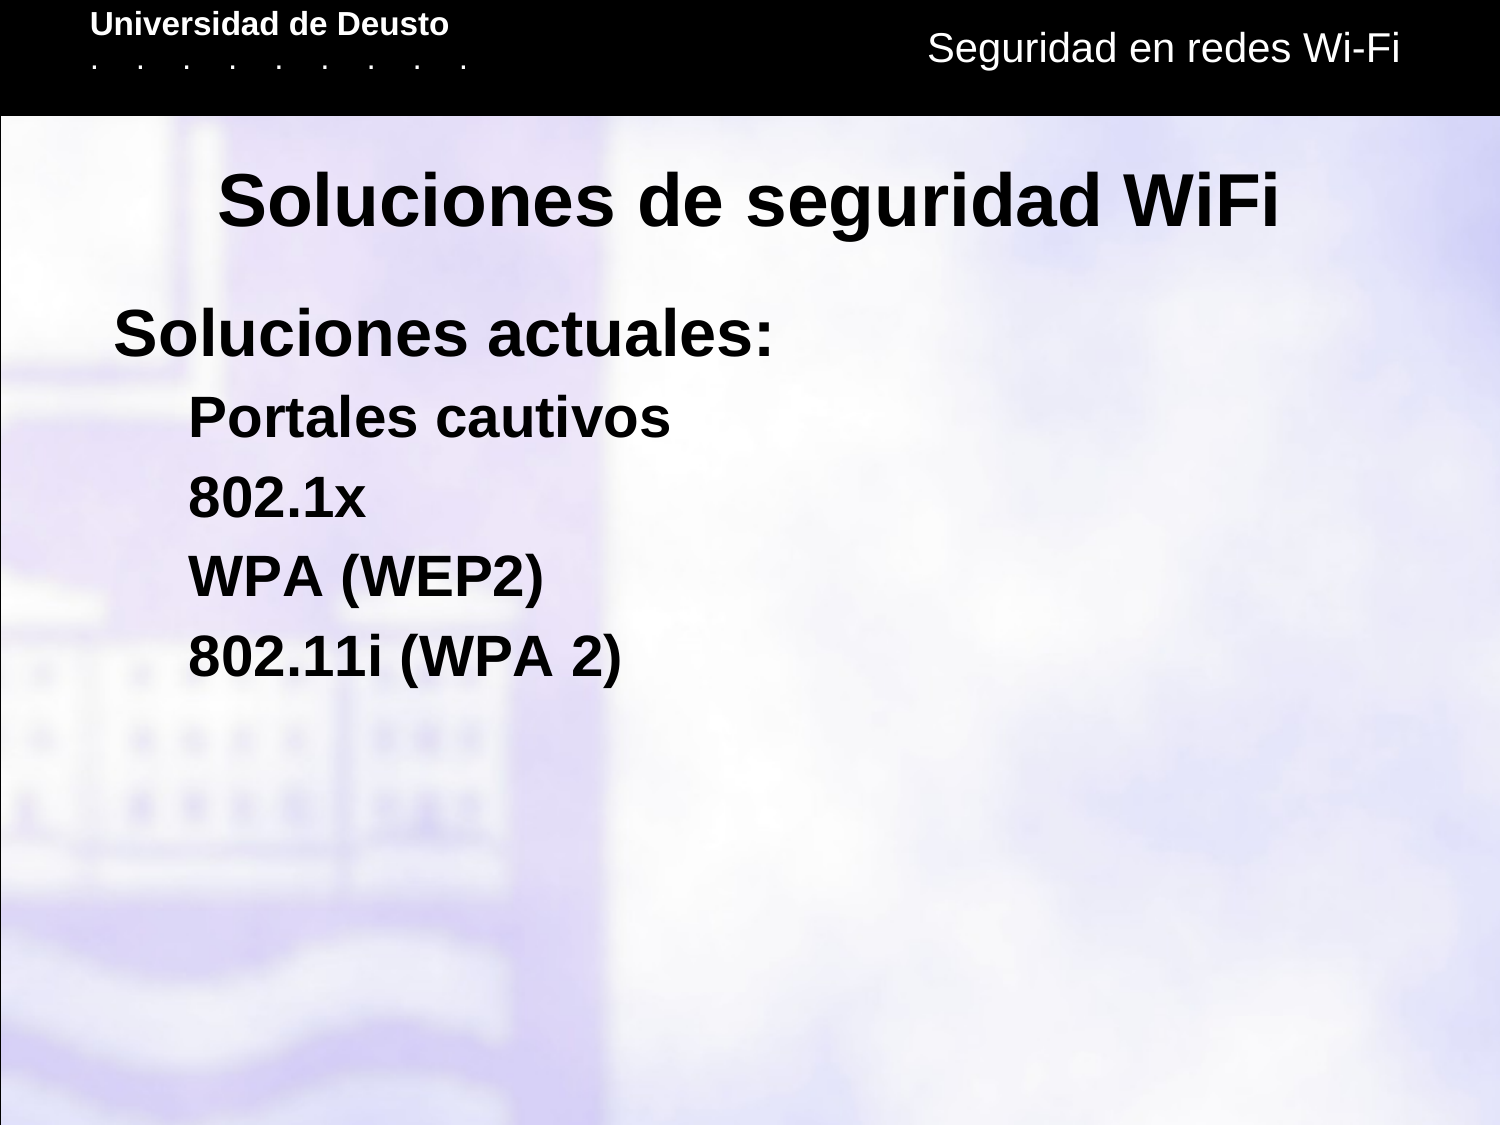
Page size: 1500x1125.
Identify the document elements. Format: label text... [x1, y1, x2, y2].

picture [1, 116, 1500, 1125]
title Soluciones de seguridad WiFi [112, 137, 1388, 263]
list Soluciones actuales: Portales cautivos 802.1x WPA (WEP2) 802.11i (WPA 2) [114, 295, 1390, 983]
